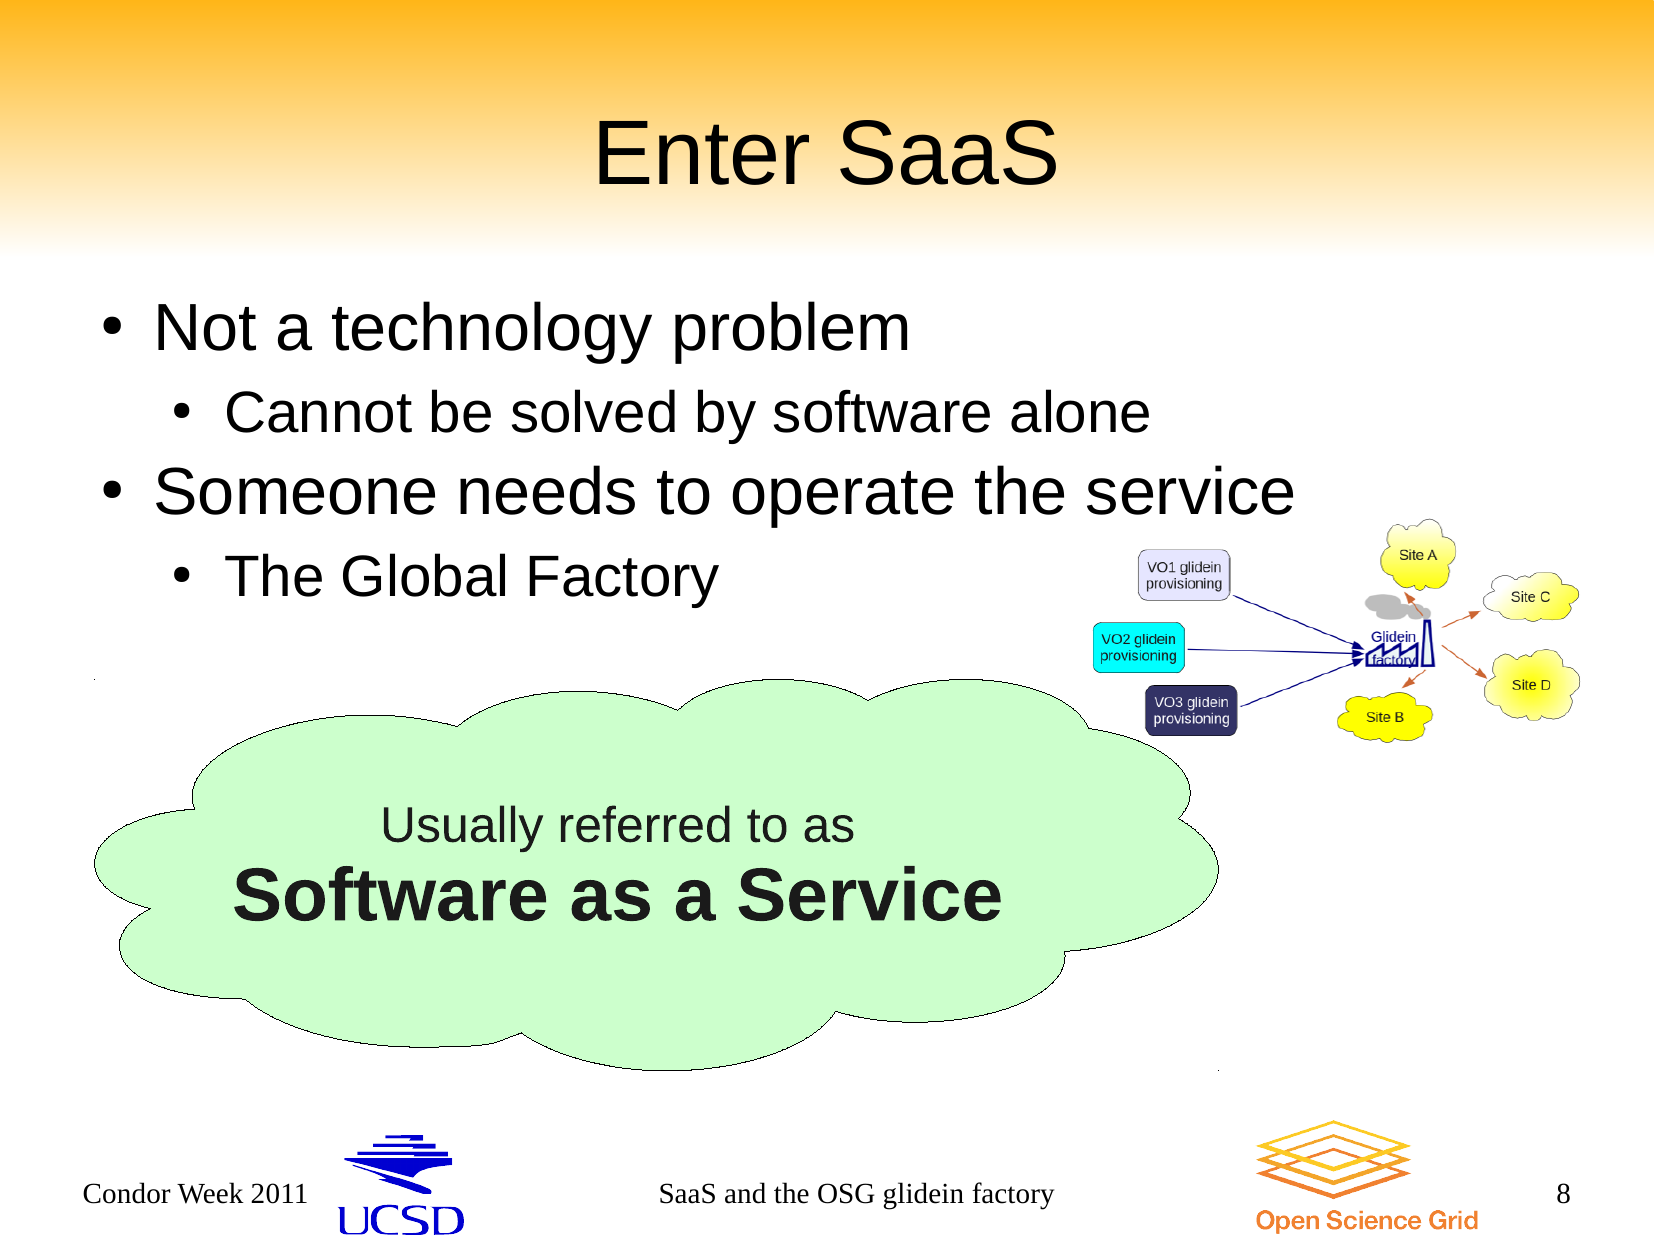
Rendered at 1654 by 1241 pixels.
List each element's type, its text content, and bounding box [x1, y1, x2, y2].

text_box [94, 679, 1219, 1071]
list Not a technology problem Cannot be solved by software alone Someone needs to operate the service The Global Factory [82, 290, 1571, 1109]
picture [1255, 1120, 1478, 1234]
picture [1571, 518, 1581, 744]
title Enter SaaS [82, 56, 1571, 250]
picture [337, 1135, 464, 1235]
